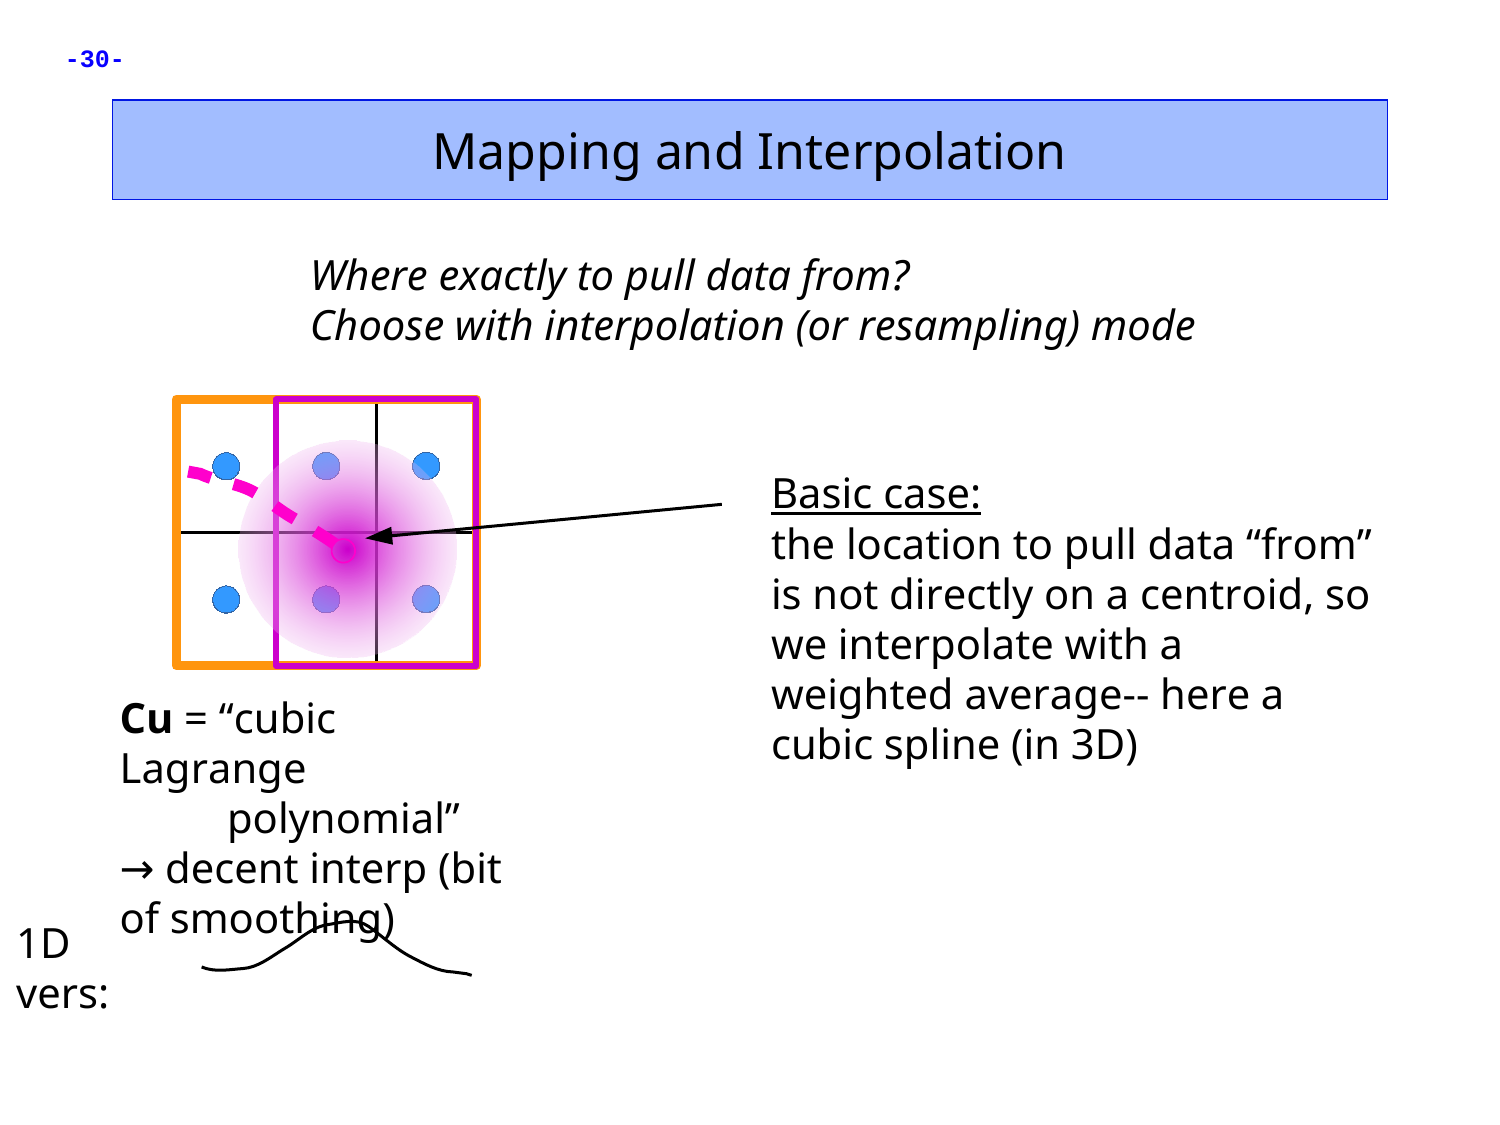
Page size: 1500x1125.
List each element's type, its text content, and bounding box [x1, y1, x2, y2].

text_box Mapping and Interpolation [112, 99, 1388, 200]
text_box Basic case: the location to pull data “from” is not directly on a centroid, so we interpolate with a weighted average-- here a cubic spline (in 3D) [754, 458, 1391, 777]
text_box [212, 585, 240, 614]
text_box [238, 440, 457, 658]
text_box Cu = “cubic Lagrange polynomial” → decent interp (bit of smoothing) [101, 681, 551, 903]
text_box [212, 452, 240, 480]
text_box 1D vers: [0, 907, 191, 976]
text_box Where exactly to pull data from? Choose with interpolation (or resampling) mode [292, 238, 1245, 360]
